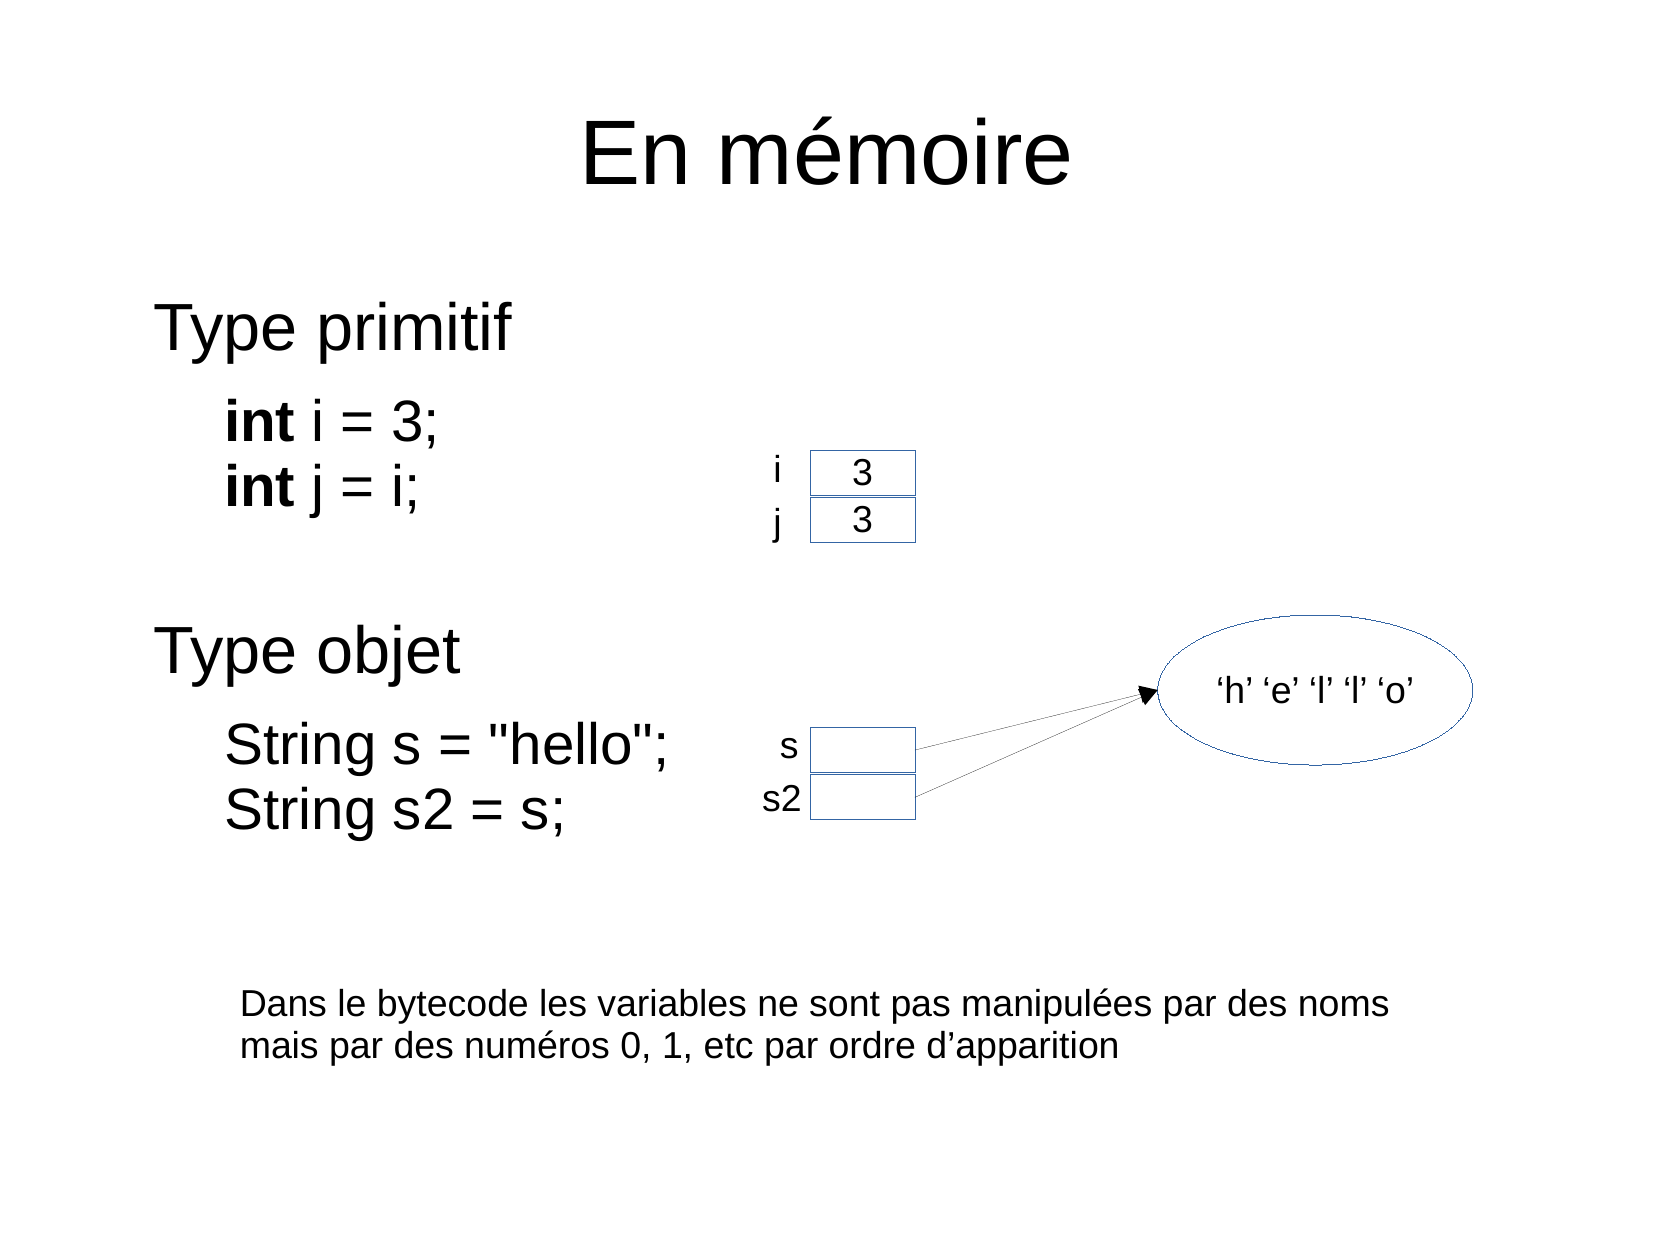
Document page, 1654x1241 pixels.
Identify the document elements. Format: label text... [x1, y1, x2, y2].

text_box 3 [810, 497, 916, 543]
text_box [817, 774, 916, 820]
text_box Dans le bytecode les variables ne sont pas manipulées par des noms mais par des numéros 0, 1, etc par ordre d’apparition [225, 975, 1405, 1074]
text_box ‘h’ ‘e’ ‘l’ ‘l’ ‘o’ [1157, 615, 1473, 766]
list Type primitif int i = 3; int j = i; Type objet String s = "hello"; String s2 = s; [82, 290, 766, 916]
text_box [814, 727, 916, 773]
title En mémoire [82, 49, 1571, 257]
text_box i [758, 441, 797, 494]
text_box s [765, 717, 814, 770]
text_box 3 [810, 450, 916, 496]
text_box j [758, 494, 797, 552]
text_box s2 [747, 770, 817, 828]
